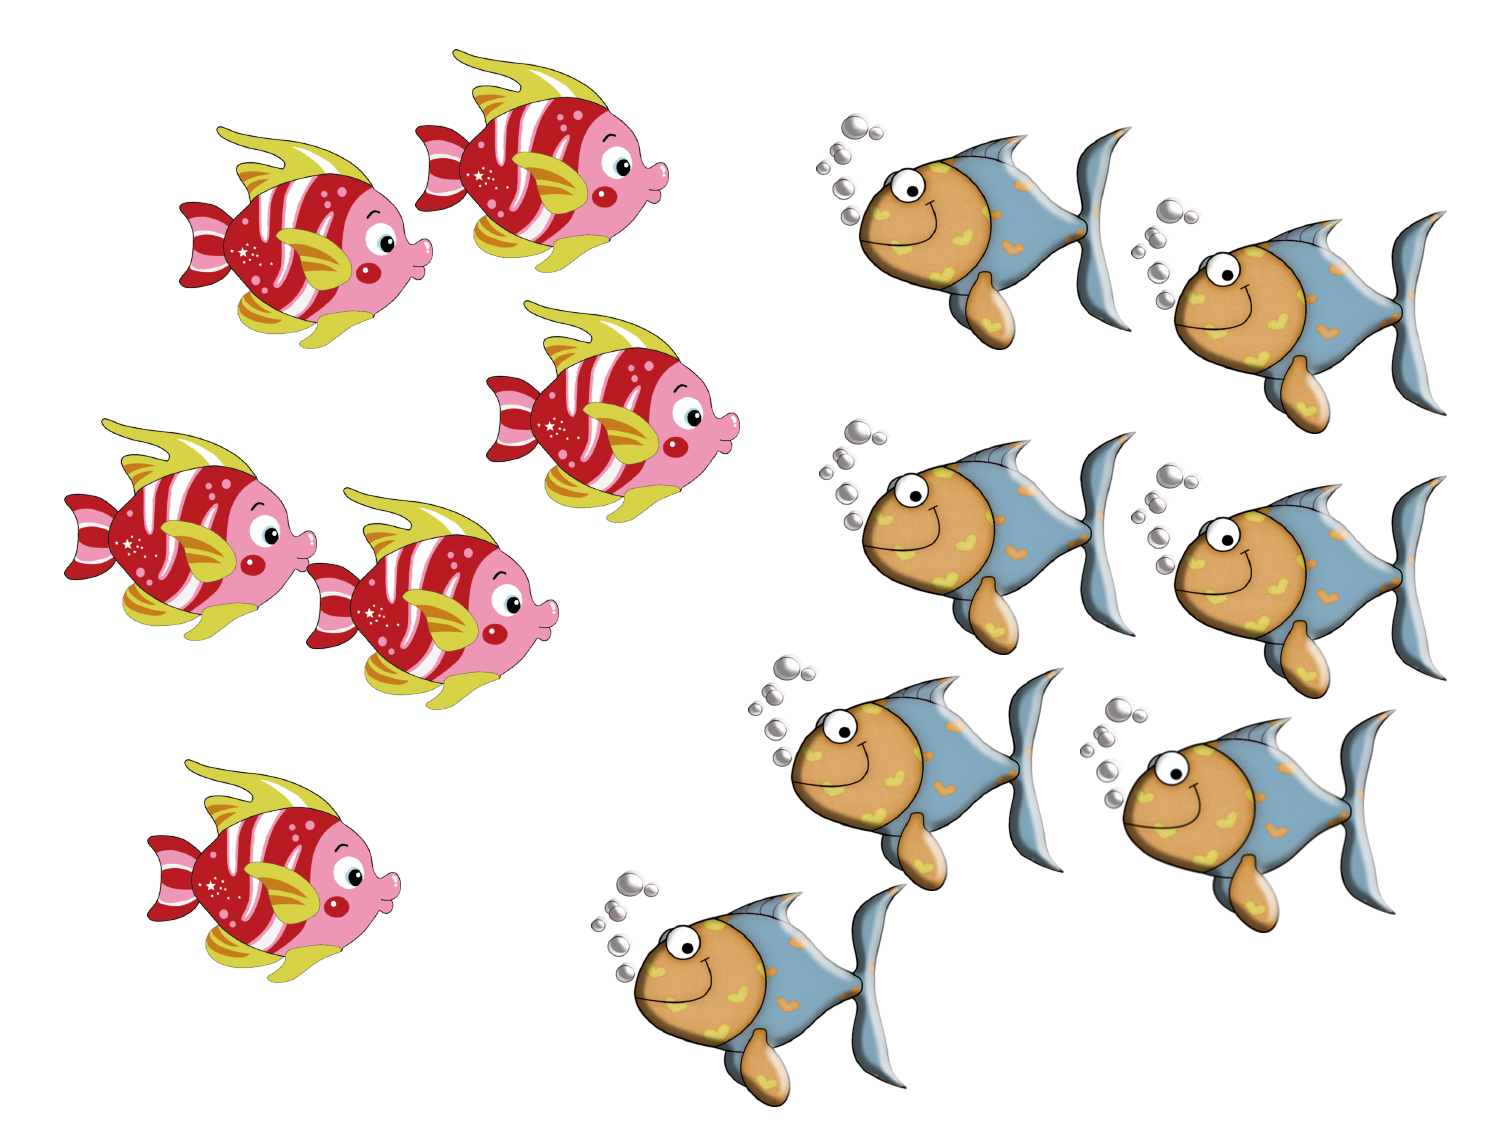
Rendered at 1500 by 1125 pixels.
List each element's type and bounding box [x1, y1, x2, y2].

picture [64, 300, 740, 711]
picture [179, 49, 669, 349]
picture [147, 760, 401, 983]
picture [591, 113, 1447, 1107]
